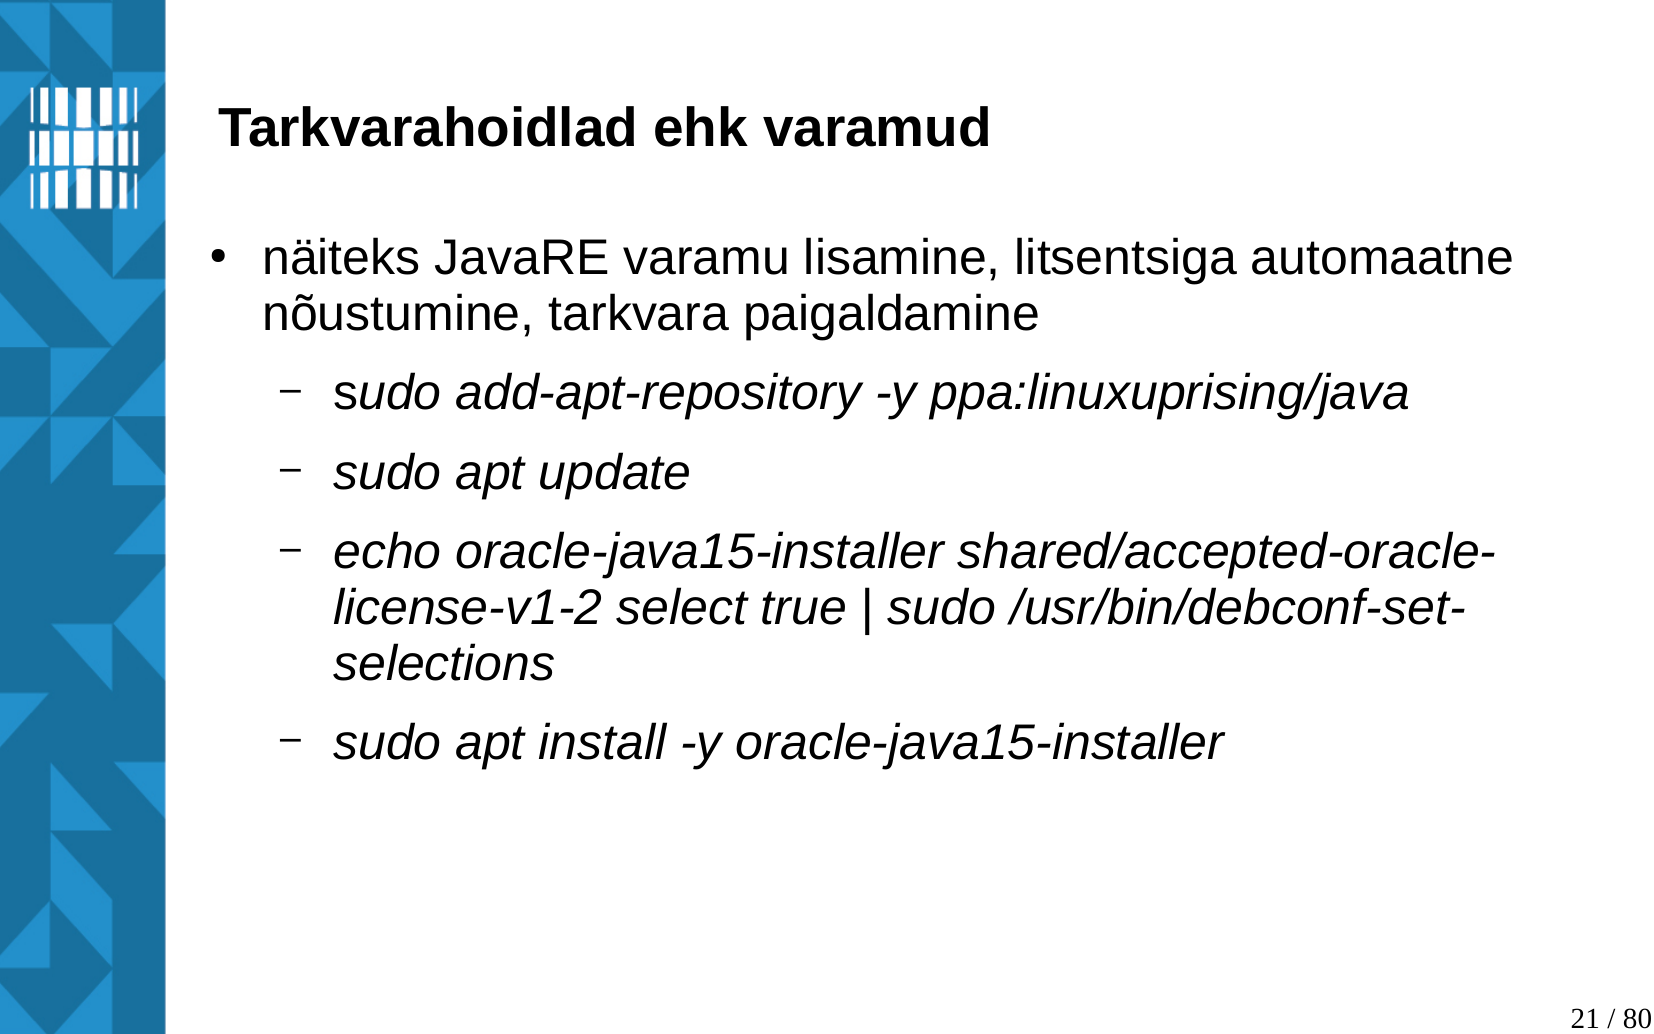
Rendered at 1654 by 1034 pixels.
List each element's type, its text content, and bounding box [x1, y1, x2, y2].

title Tarkvarahoidlad ehk varamud [218, 41, 1536, 214]
list näiteks JavaRE varamu lisamine, litsentsiga automaatne nõustumine, tarkvara paigaldamine sudo add-apt-repository -y ppa:linuxuprising/java sudo apt update echo oracle-java15-installer shared/accepted-oracle-license-v1-2 select true | sudo /usr/bin/debconf-set-selections sudo apt install -y oracle-java15-installer [191, 229, 1595, 1004]
